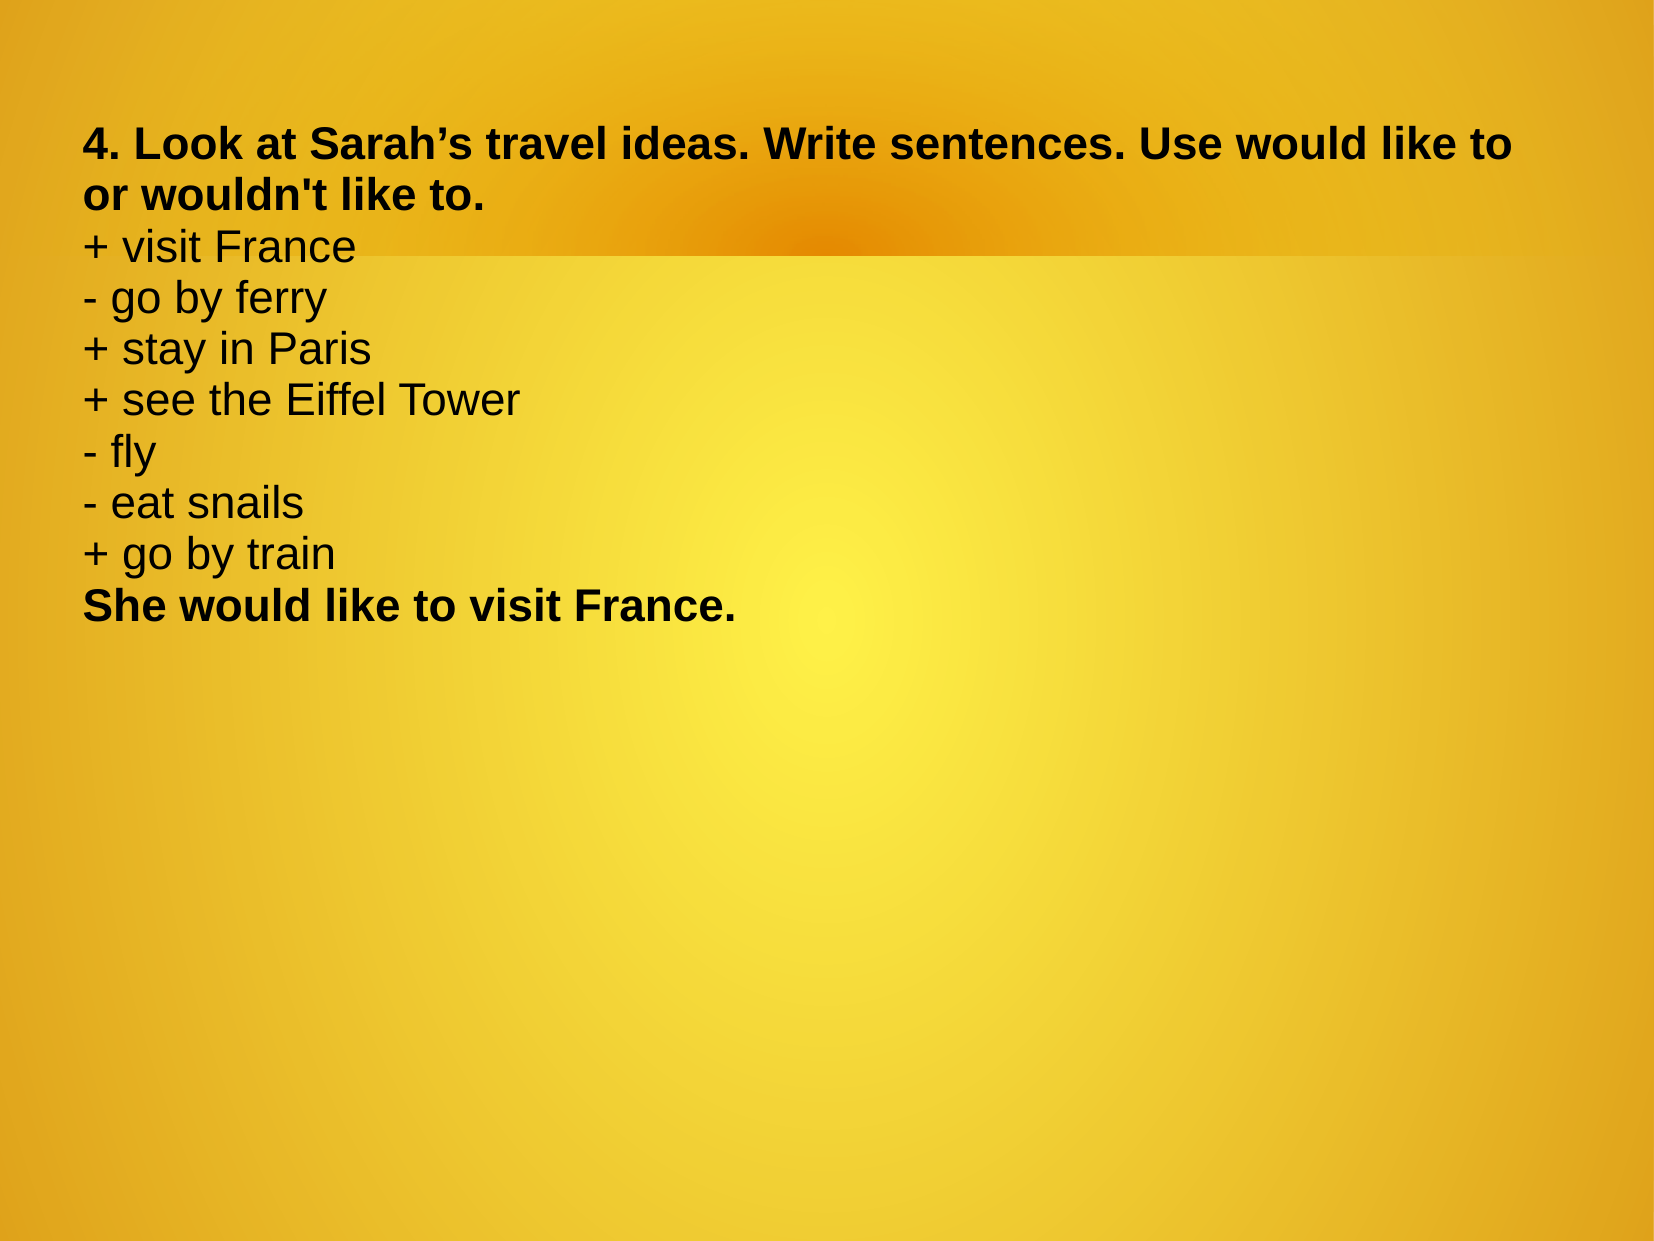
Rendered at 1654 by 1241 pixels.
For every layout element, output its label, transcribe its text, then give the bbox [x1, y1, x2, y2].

list 4. Look at Sarah’s travel ideas. Write sentences. Use would like to or wouldn't like to. + visit France - go by ferry + stay in Paris + see the Eiffel Tower - fly - eat snails + go by train She would like to visit France. [82, 118, 1571, 1010]
